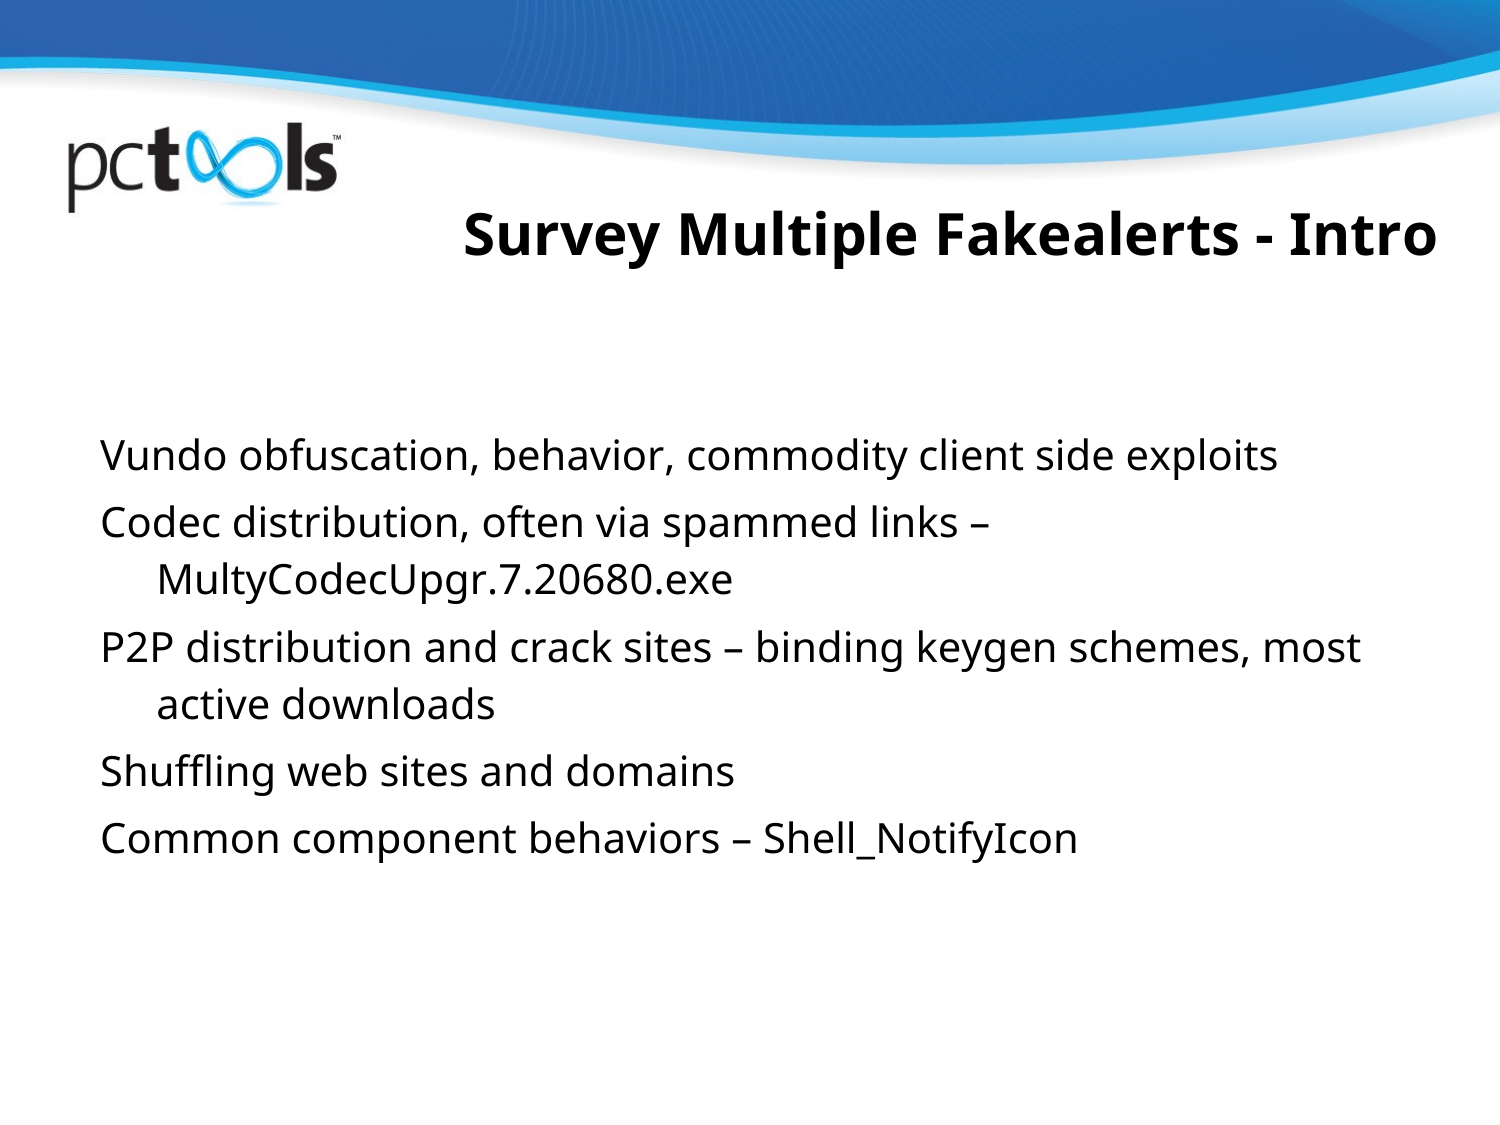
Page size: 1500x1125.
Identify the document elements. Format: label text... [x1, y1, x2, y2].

title Survey Multiple Fakealerts - Intro [88, 146, 1439, 319]
picture [194, 138, 207, 146]
list Vundo obfuscation, behavior, commodity client side exploits Codec distribution, often via spammed links – MultyCodecUpgr.7.20680.exe P2P distribution and crack sites – binding keygen schemes, most active downloads Shuffling web sites and domains Common component behaviors – Shell_NotifyIcon [100, 290, 1451, 1019]
picture [0, 0, 1500, 222]
